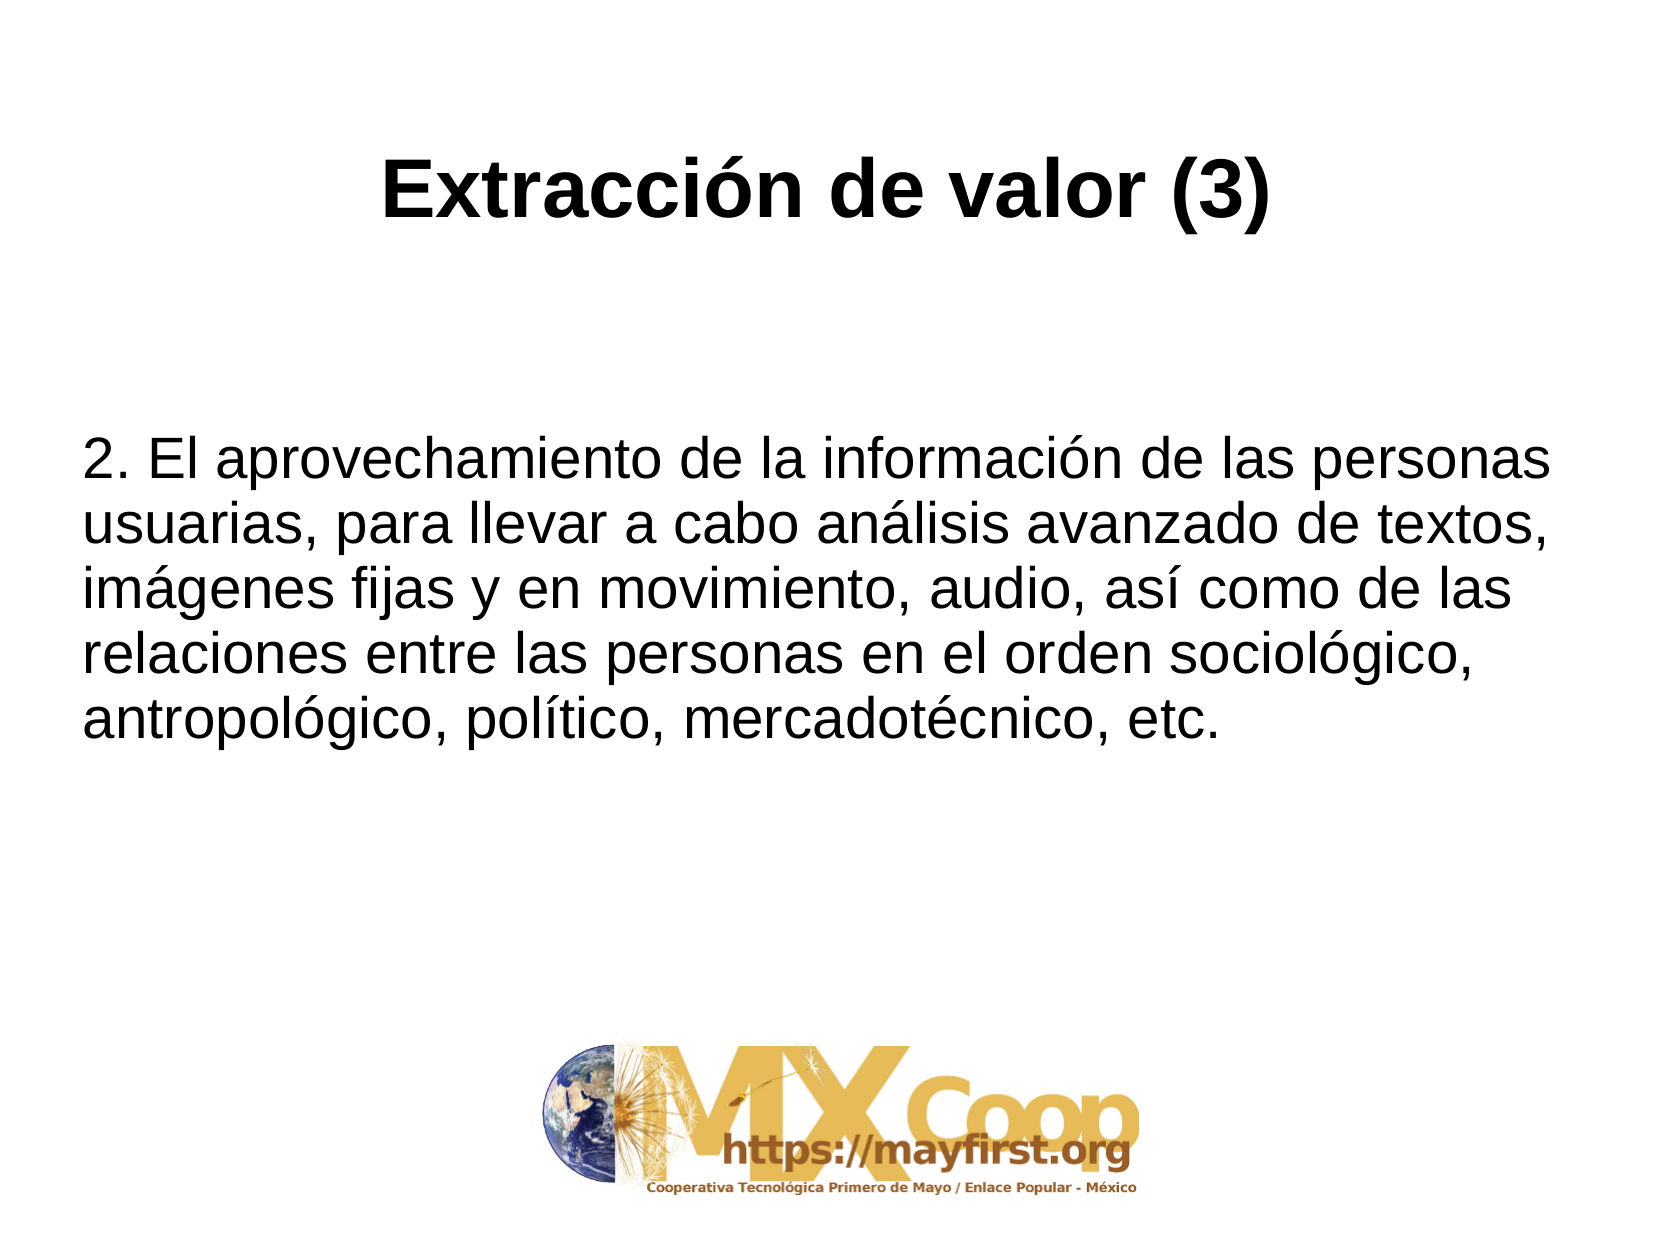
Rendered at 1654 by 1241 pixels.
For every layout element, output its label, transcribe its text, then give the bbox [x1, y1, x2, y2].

list 2. El aprovechamiento de la información de las personas usuarias, para llevar a cabo análisis avanzado de textos, imágenes fijas y en movimiento, audio, así como de las relaciones entre las personas en el orden sociológico, antropológico, político, mercadotécnico, etc. [82, 426, 1571, 826]
title Extracción de valor (3) [82, 84, 1571, 292]
picture [538, 1034, 1139, 1195]
